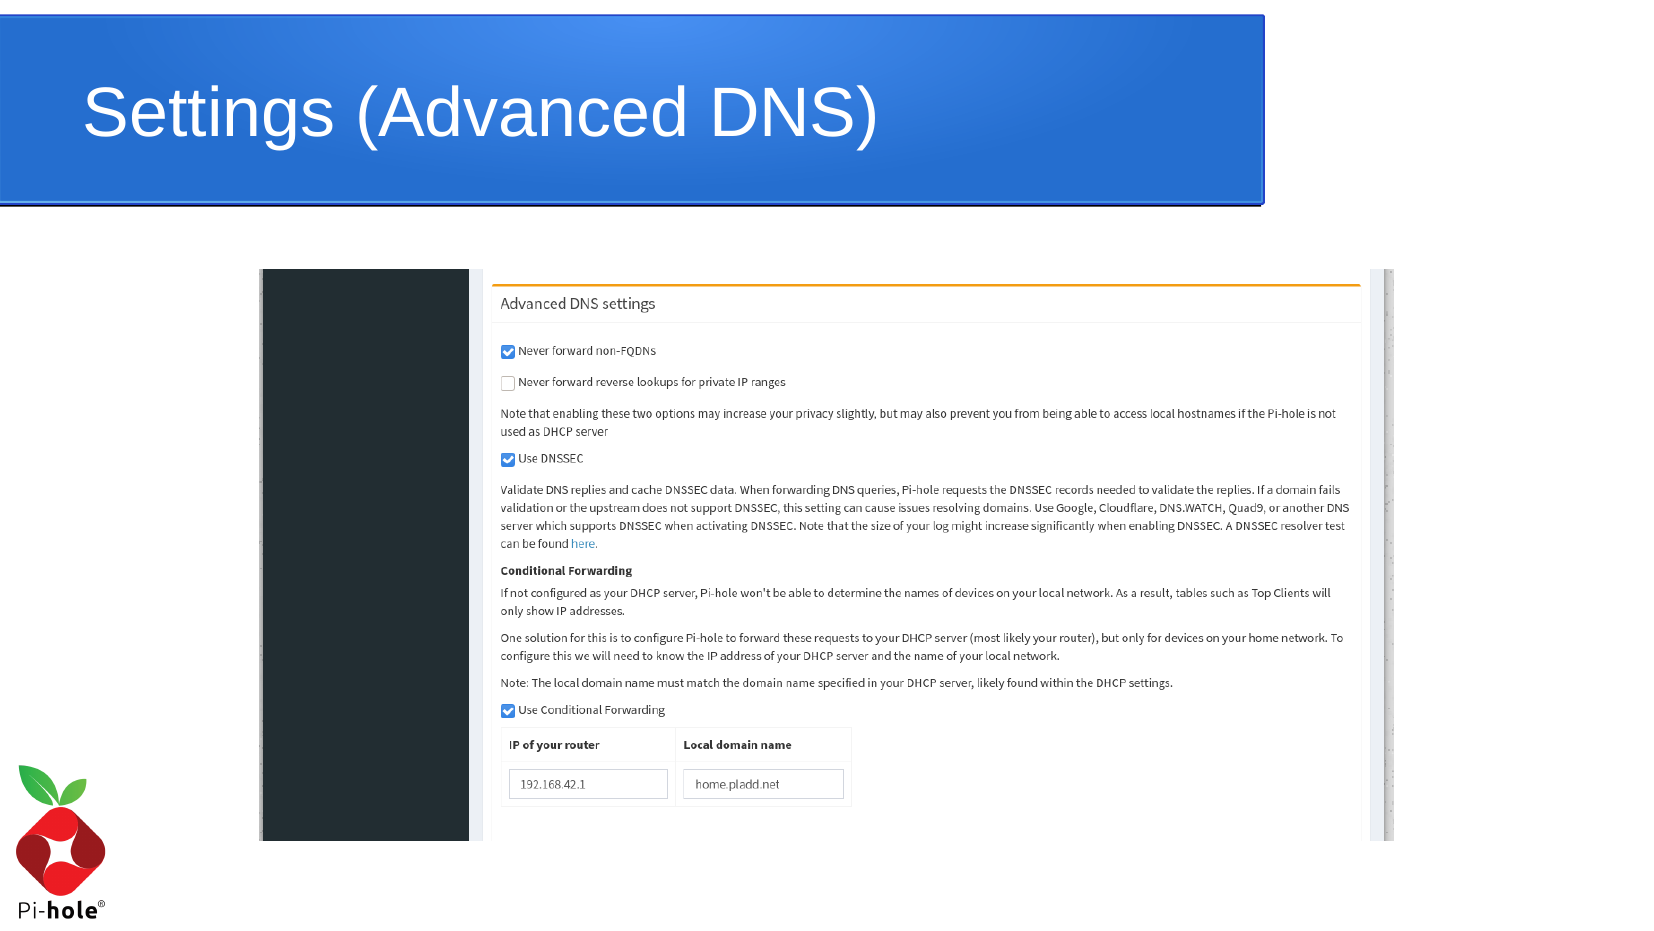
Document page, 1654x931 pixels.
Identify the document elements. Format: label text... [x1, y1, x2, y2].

title Settings (Advanced DNS) [82, 35, 1235, 189]
picture [259, 269, 1394, 841]
picture [15, 765, 106, 919]
